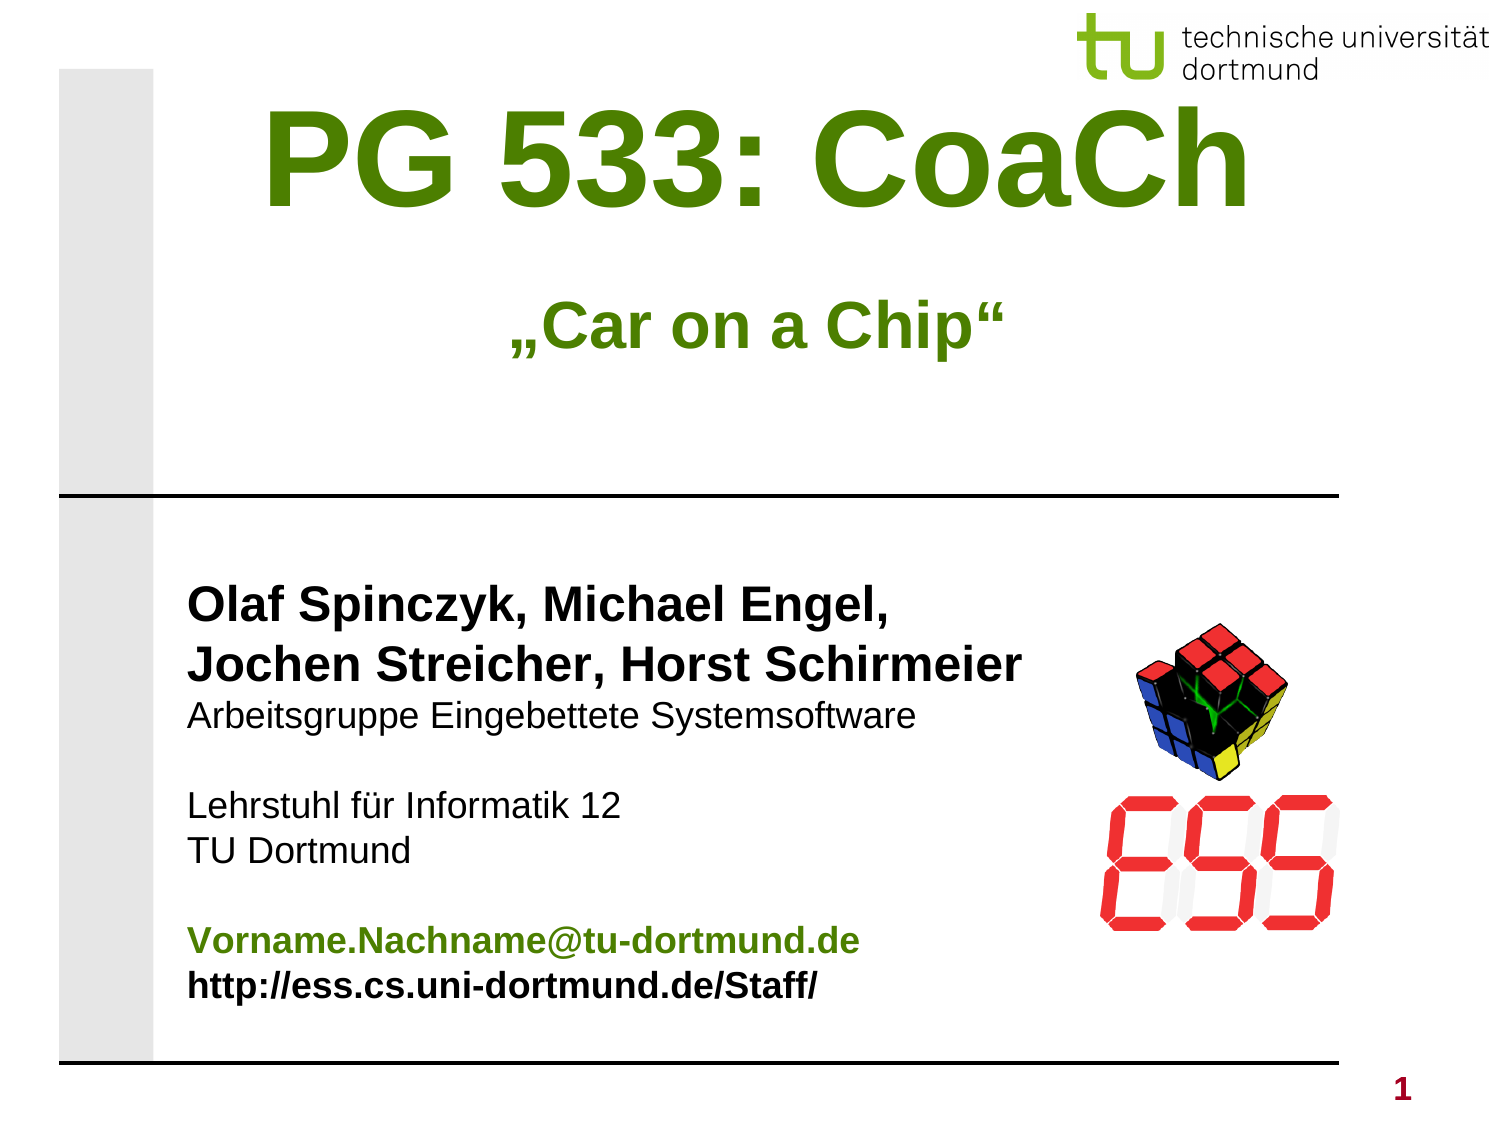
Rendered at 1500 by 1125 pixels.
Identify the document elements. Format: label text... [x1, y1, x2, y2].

text_box [59, 498, 154, 1061]
text_box [59, 68, 154, 494]
text_box Olaf Spinczyk, Michael Engel, Jochen Streicher, Horst Schirmeier Arbeitsgruppe Eingebettete Systemsoftware Lehrstuhl für Informatik 12 TU Dortmund Vorname.Nachname@tu-dortmund.de http://ess.cs.uni-dortmund.de/Staff/ [186, 572, 1241, 1048]
text_box PG 533: CoaCh „Car on a Chip“ [177, 76, 1339, 485]
picture [1241, 623, 1288, 781]
picture [1077, 13, 1489, 80]
picture [1100, 795, 1340, 931]
